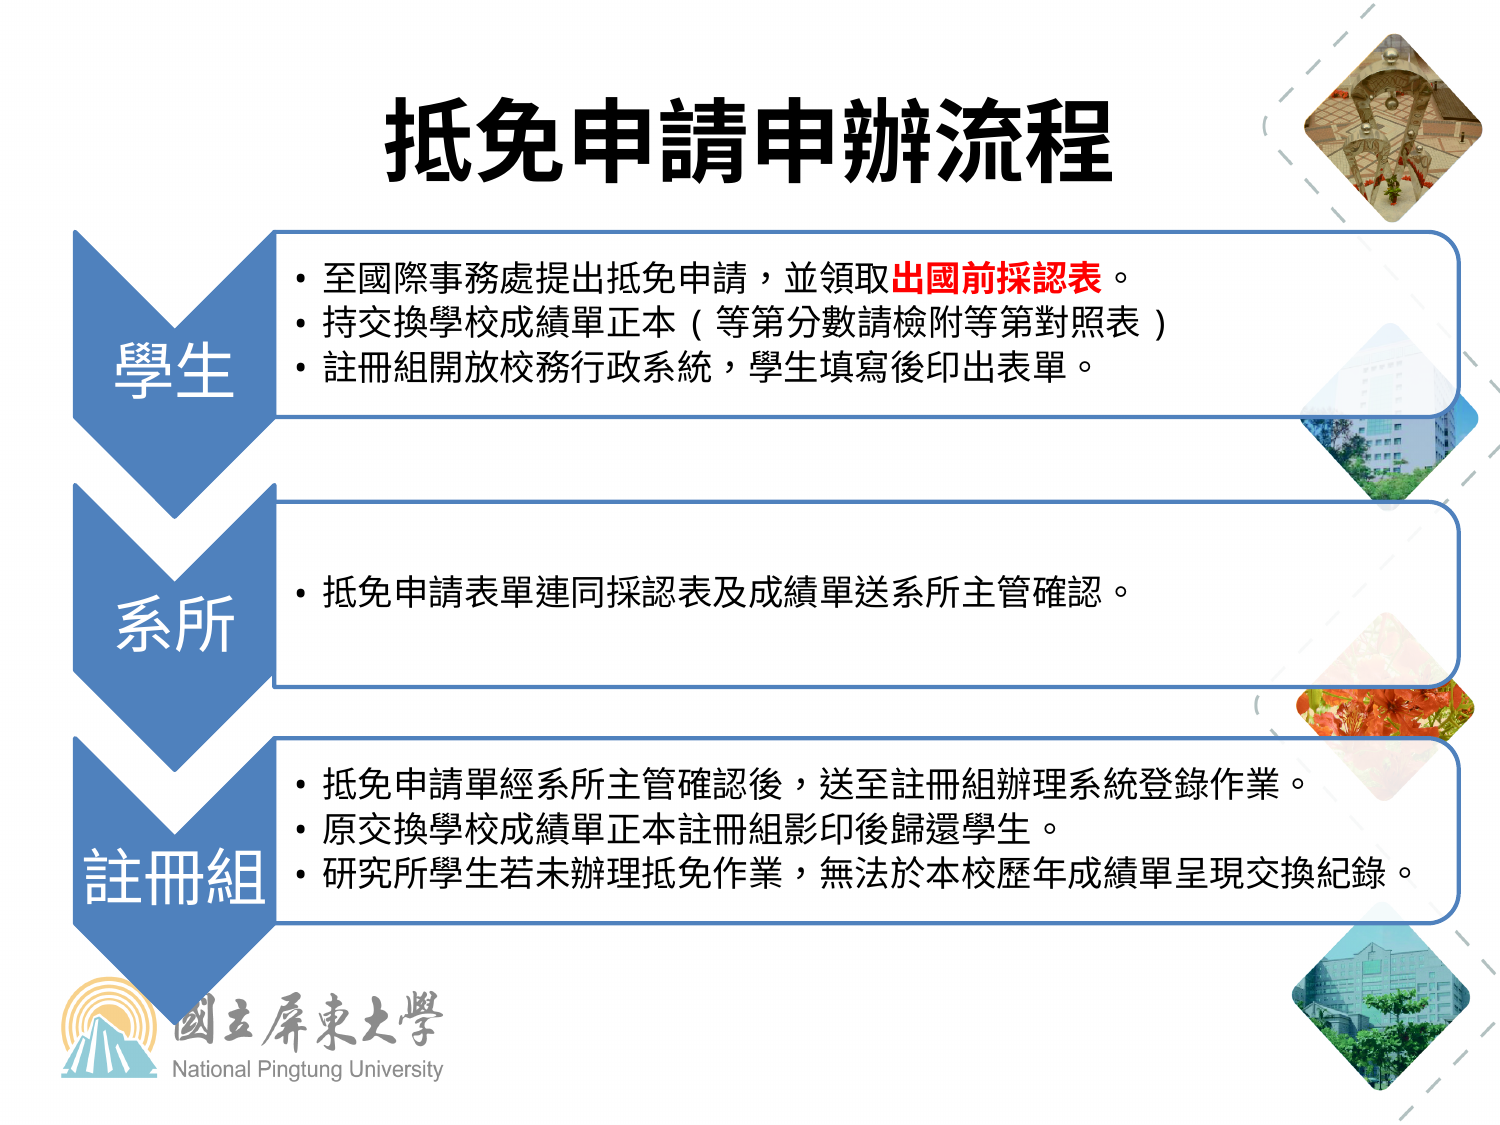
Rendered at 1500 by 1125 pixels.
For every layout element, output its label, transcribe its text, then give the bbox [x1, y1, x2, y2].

text_box 系所 [75, 485, 275, 770]
text_box 學生 [75, 231, 275, 517]
text_box 抵免申請表單連同採認表及成績單送系所主管確認。 [274, 501, 1459, 687]
text_box 至國際事務處提出抵免申請，並領取出國前採認表。 持交換學校成績單正本(等第分數請檢附等第對照表) 註冊組開放校務行政系統，學生填寫後印出表單。 [274, 231, 1459, 417]
title 抵免申請申辦流程 [75, 45, 1426, 233]
text_box 抵免申請單經系所主管確認後，送至註冊組辦理系統登錄作業。 原交換學校成績單正本註冊組影印後歸還學生。 研究所學生若未辦理抵免作業，無法於本校歷年成績單呈現交換紀錄。 [274, 738, 1459, 924]
text_box 註冊組 [75, 738, 274, 1024]
